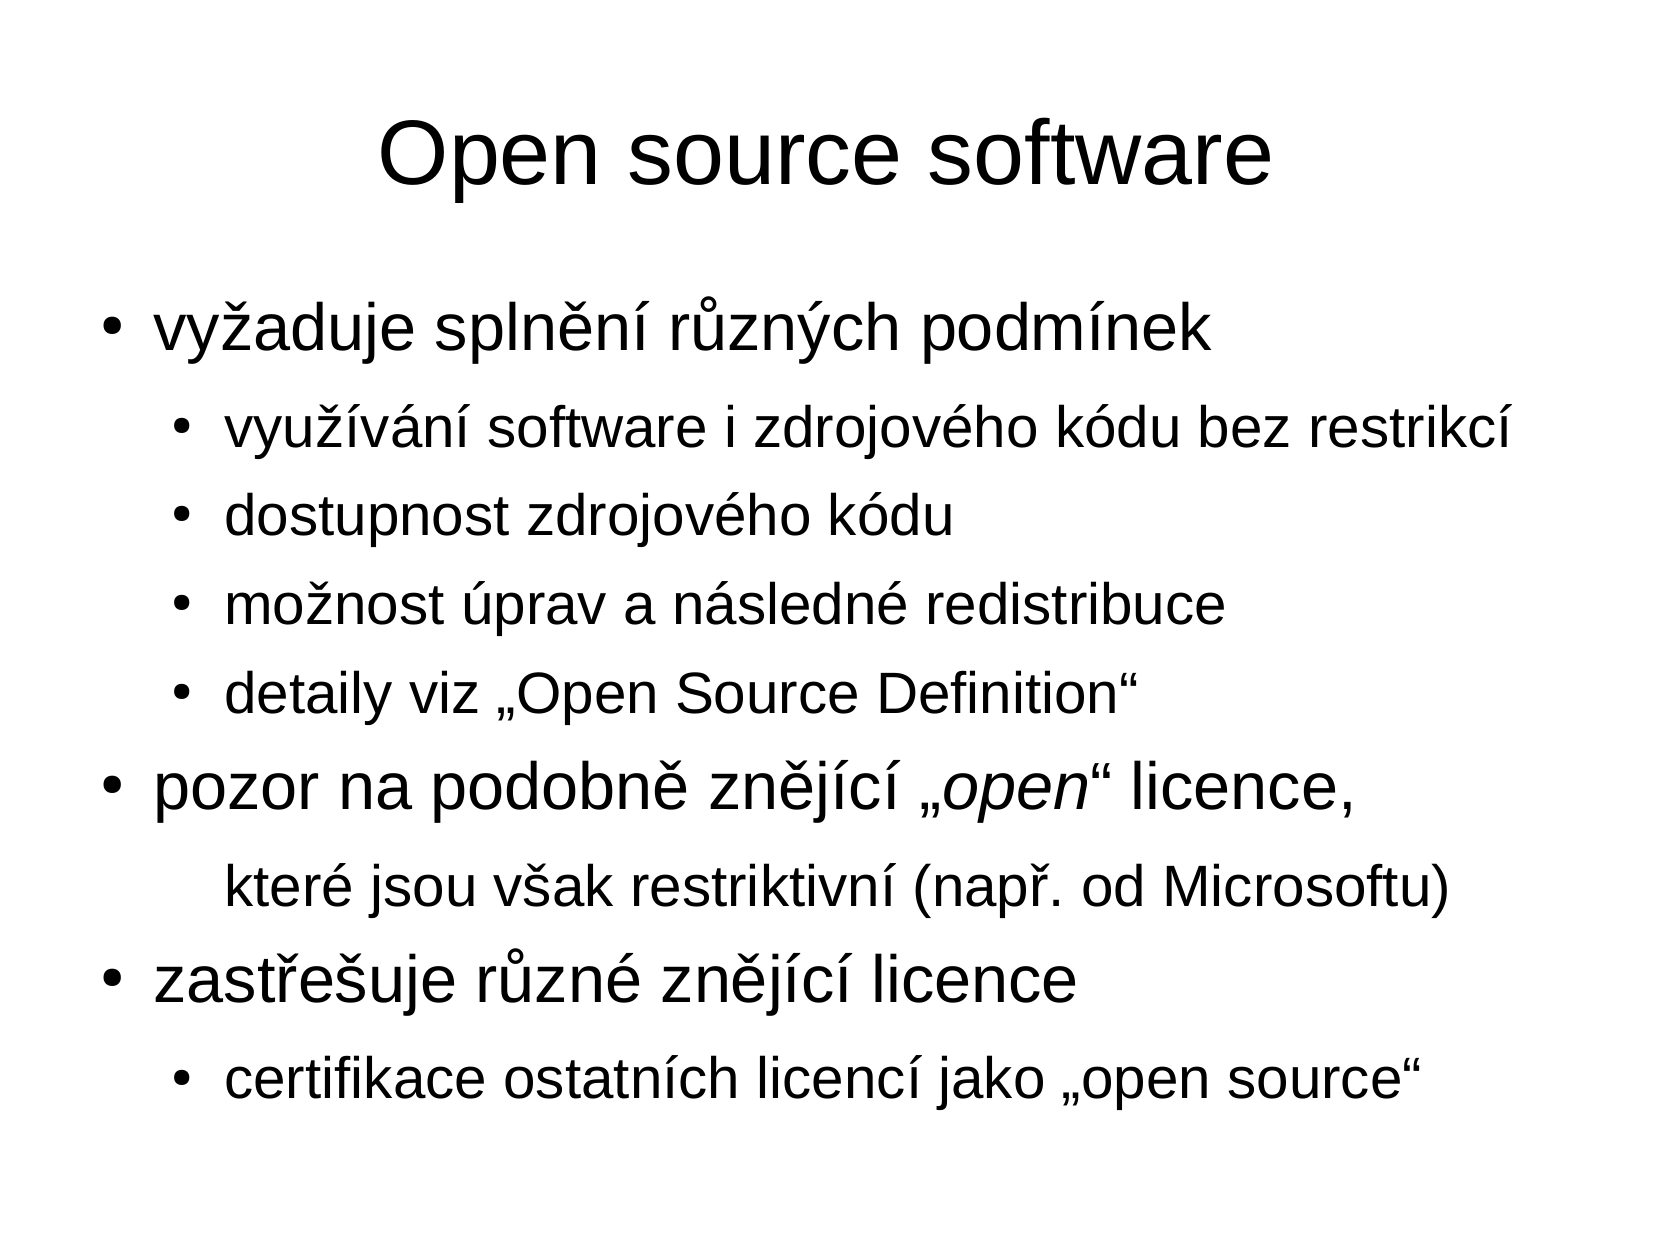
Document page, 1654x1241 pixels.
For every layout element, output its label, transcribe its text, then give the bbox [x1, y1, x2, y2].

title Open source software [82, 56, 1571, 250]
list vyžaduje splnění různých podmínek využívání software i zdrojového kódu bez restrikcí dostupnost zdrojového kódu možnost úprav a následné redistribuce detaily viz „Open Source Definition“ pozor na podobně znějící „open“ licence, které jsou však restriktivní (např. od Microsoftu) zastřešuje různé znějící licence certifikace ostatních licencí jako „open source“ [82, 290, 1571, 1112]
